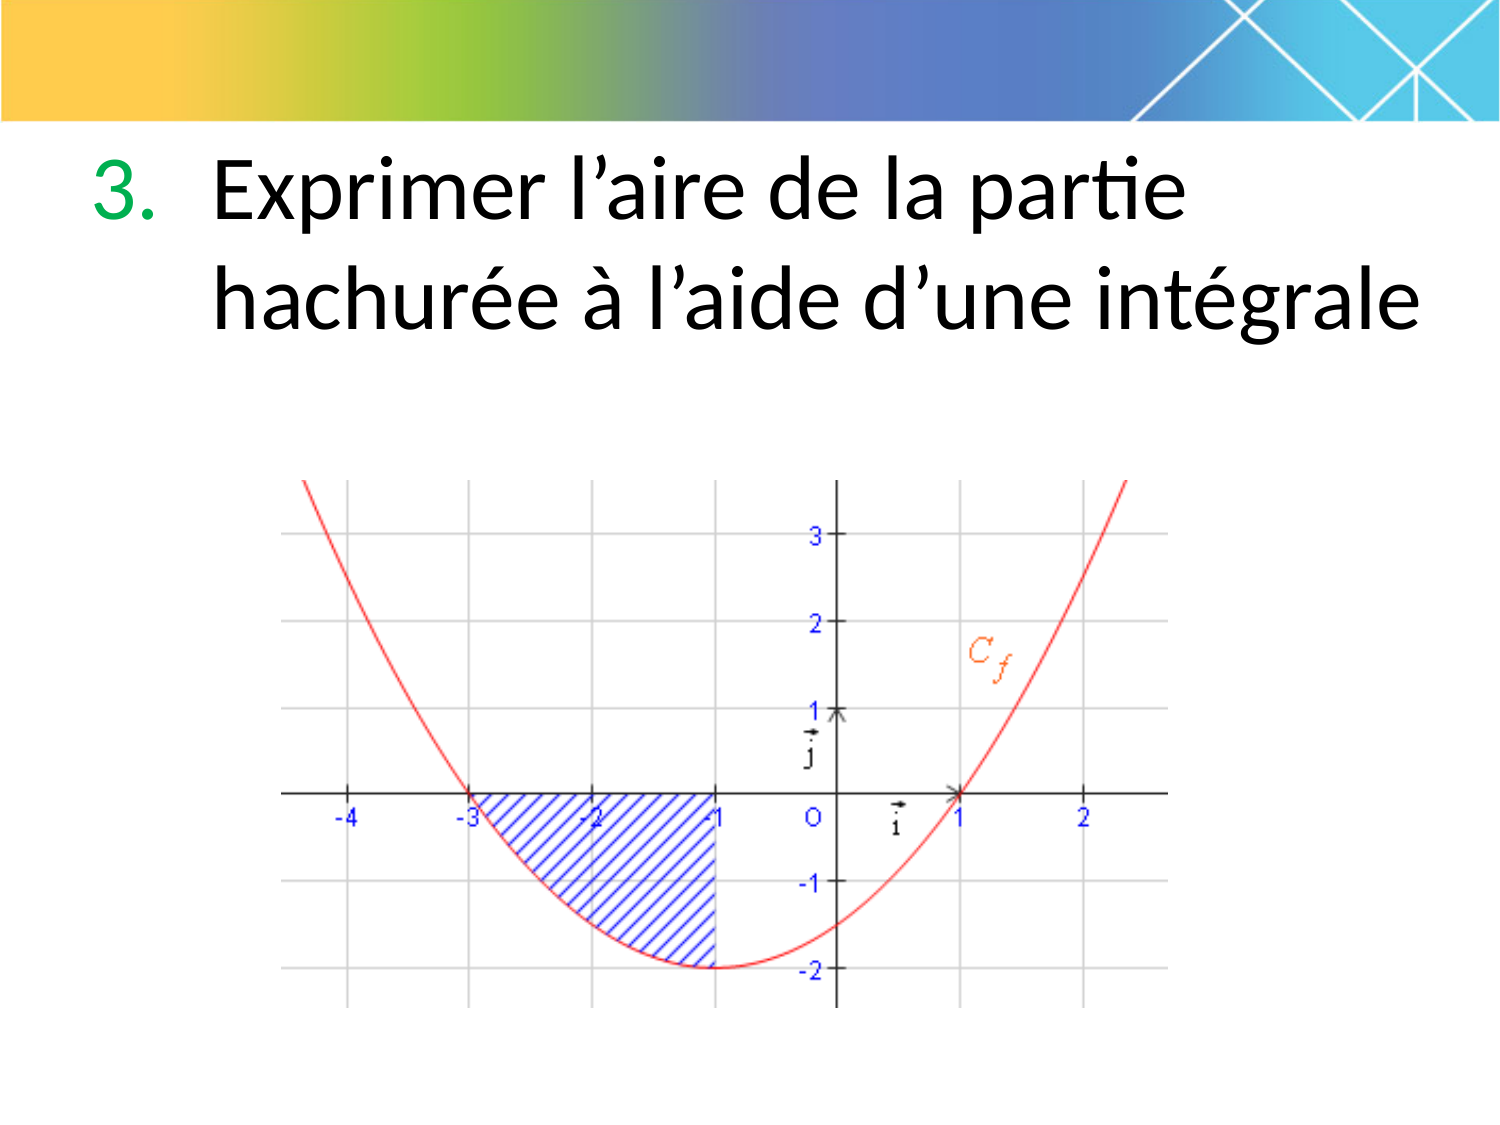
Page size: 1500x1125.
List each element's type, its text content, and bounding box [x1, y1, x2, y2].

picture [281, 480, 1168, 1008]
title Exprimer l’aire de la partie hachurée à l’aide d’une intégrale [75, 120, 1500, 466]
picture [0, 0, 1500, 123]
